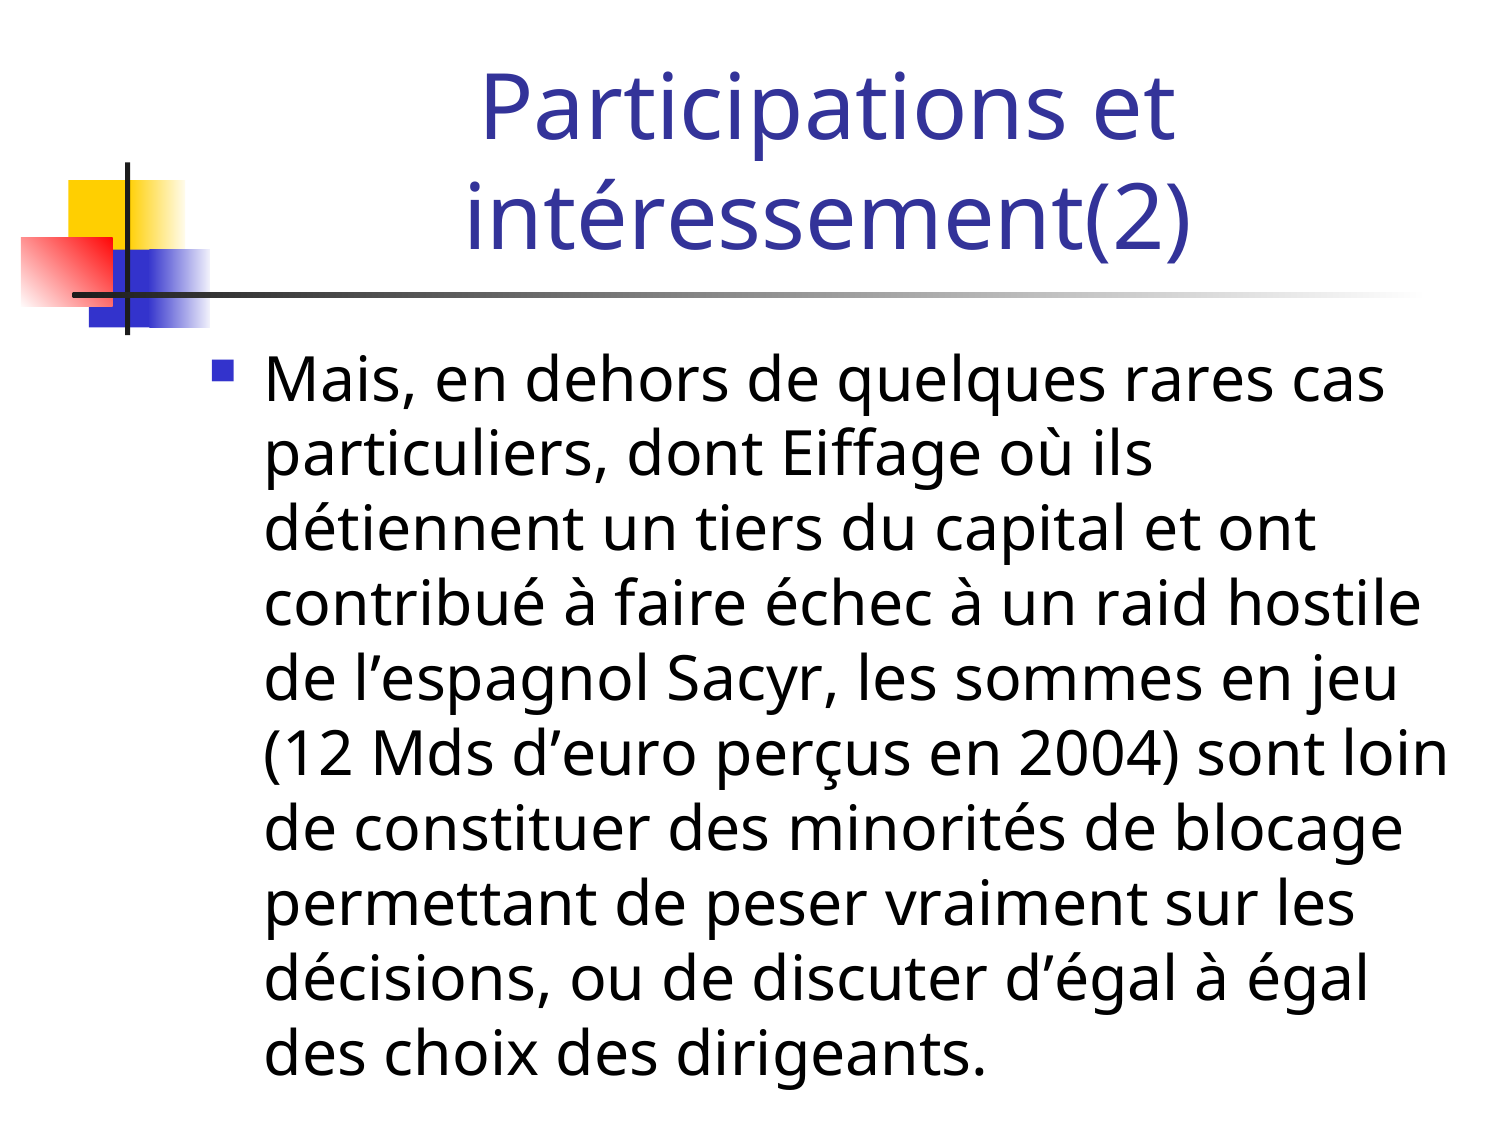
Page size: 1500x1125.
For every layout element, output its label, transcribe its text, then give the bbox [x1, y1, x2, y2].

text_box Participations et intéressement(2) [188, 35, 1468, 276]
text_box Mais, en dehors de quelques rares cas particuliers, dont Eiffage où ils détiennent un tiers du capital et ont contribué à faire échec à un raid hostile de l’espagnol Sacyr, les sommes en jeu (12 Mds d’euro perçus en 2004) sont loin de constituer des minorités de blocage permettant de peser vraiment sur les décisions, ou de discuter d’égal à égal des choix des dirigeants. [193, 331, 1470, 1007]
